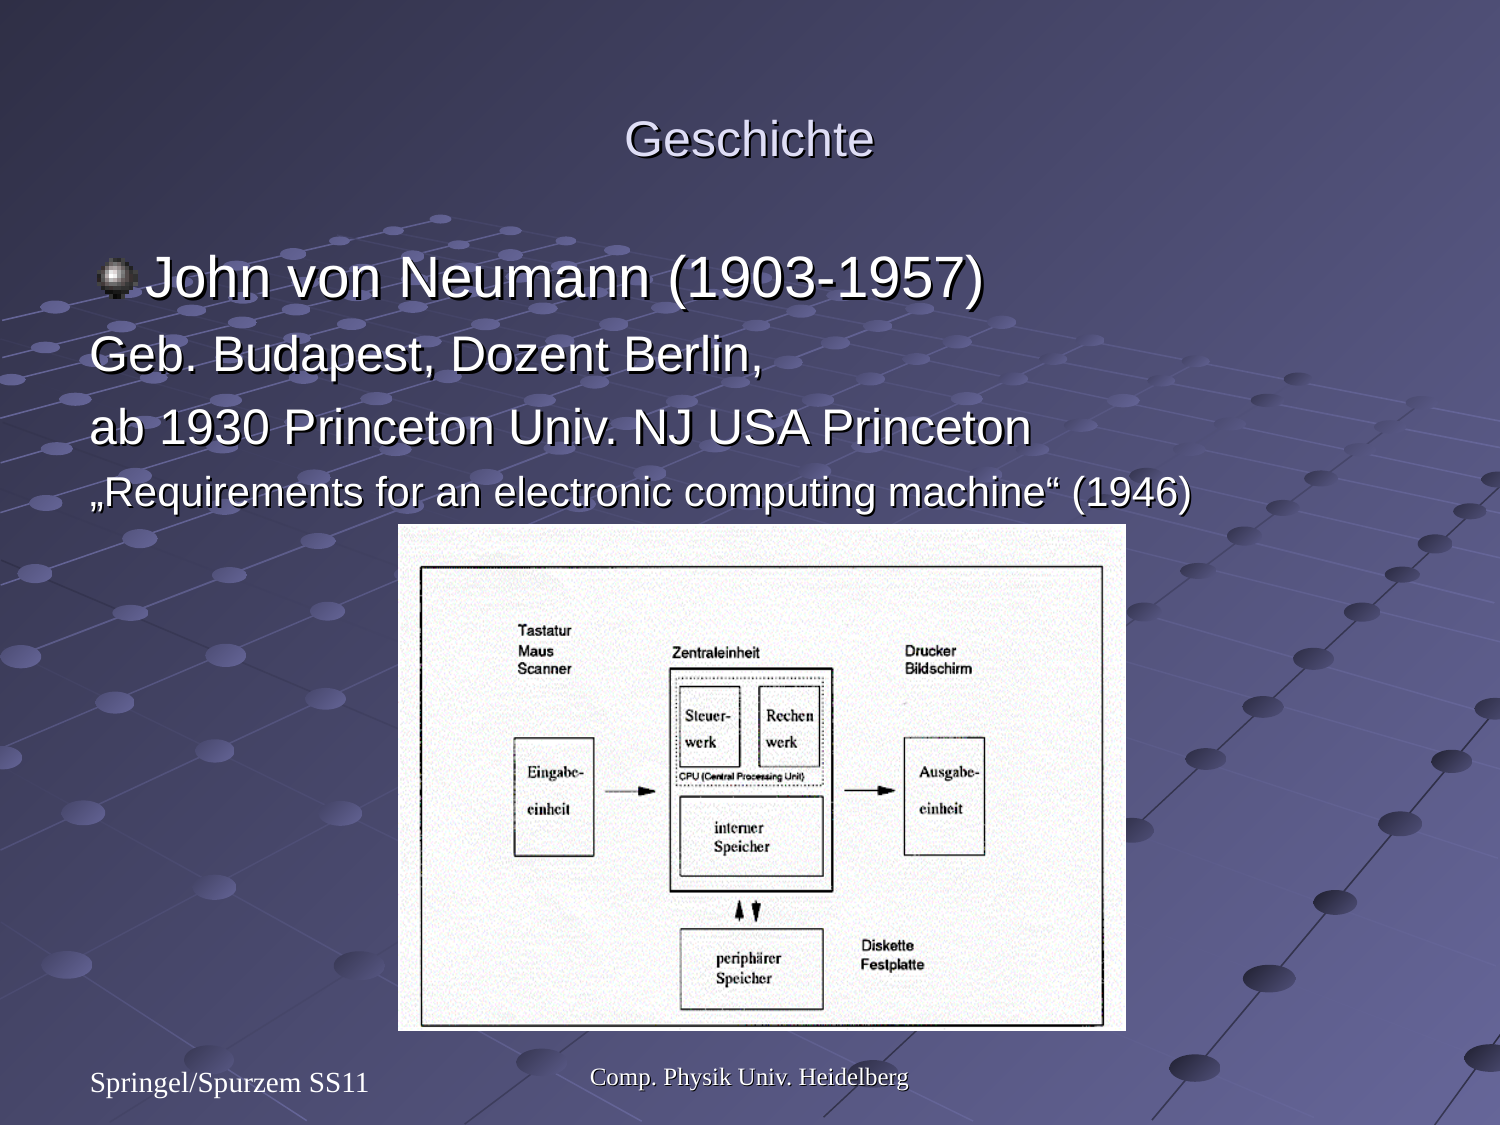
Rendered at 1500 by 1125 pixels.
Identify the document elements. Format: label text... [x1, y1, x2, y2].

picture [398, 524, 1126, 1031]
title Geschichte [75, 45, 1426, 233]
list John von Neumann (1903-1957)‏ Geb. Budapest, Dozent Berlin, ab 1930 Princeton Univ. NJ USA Princeton „Requirements for an electronic computing machine“ (1946)‏ [75, 231, 1500, 1007]
